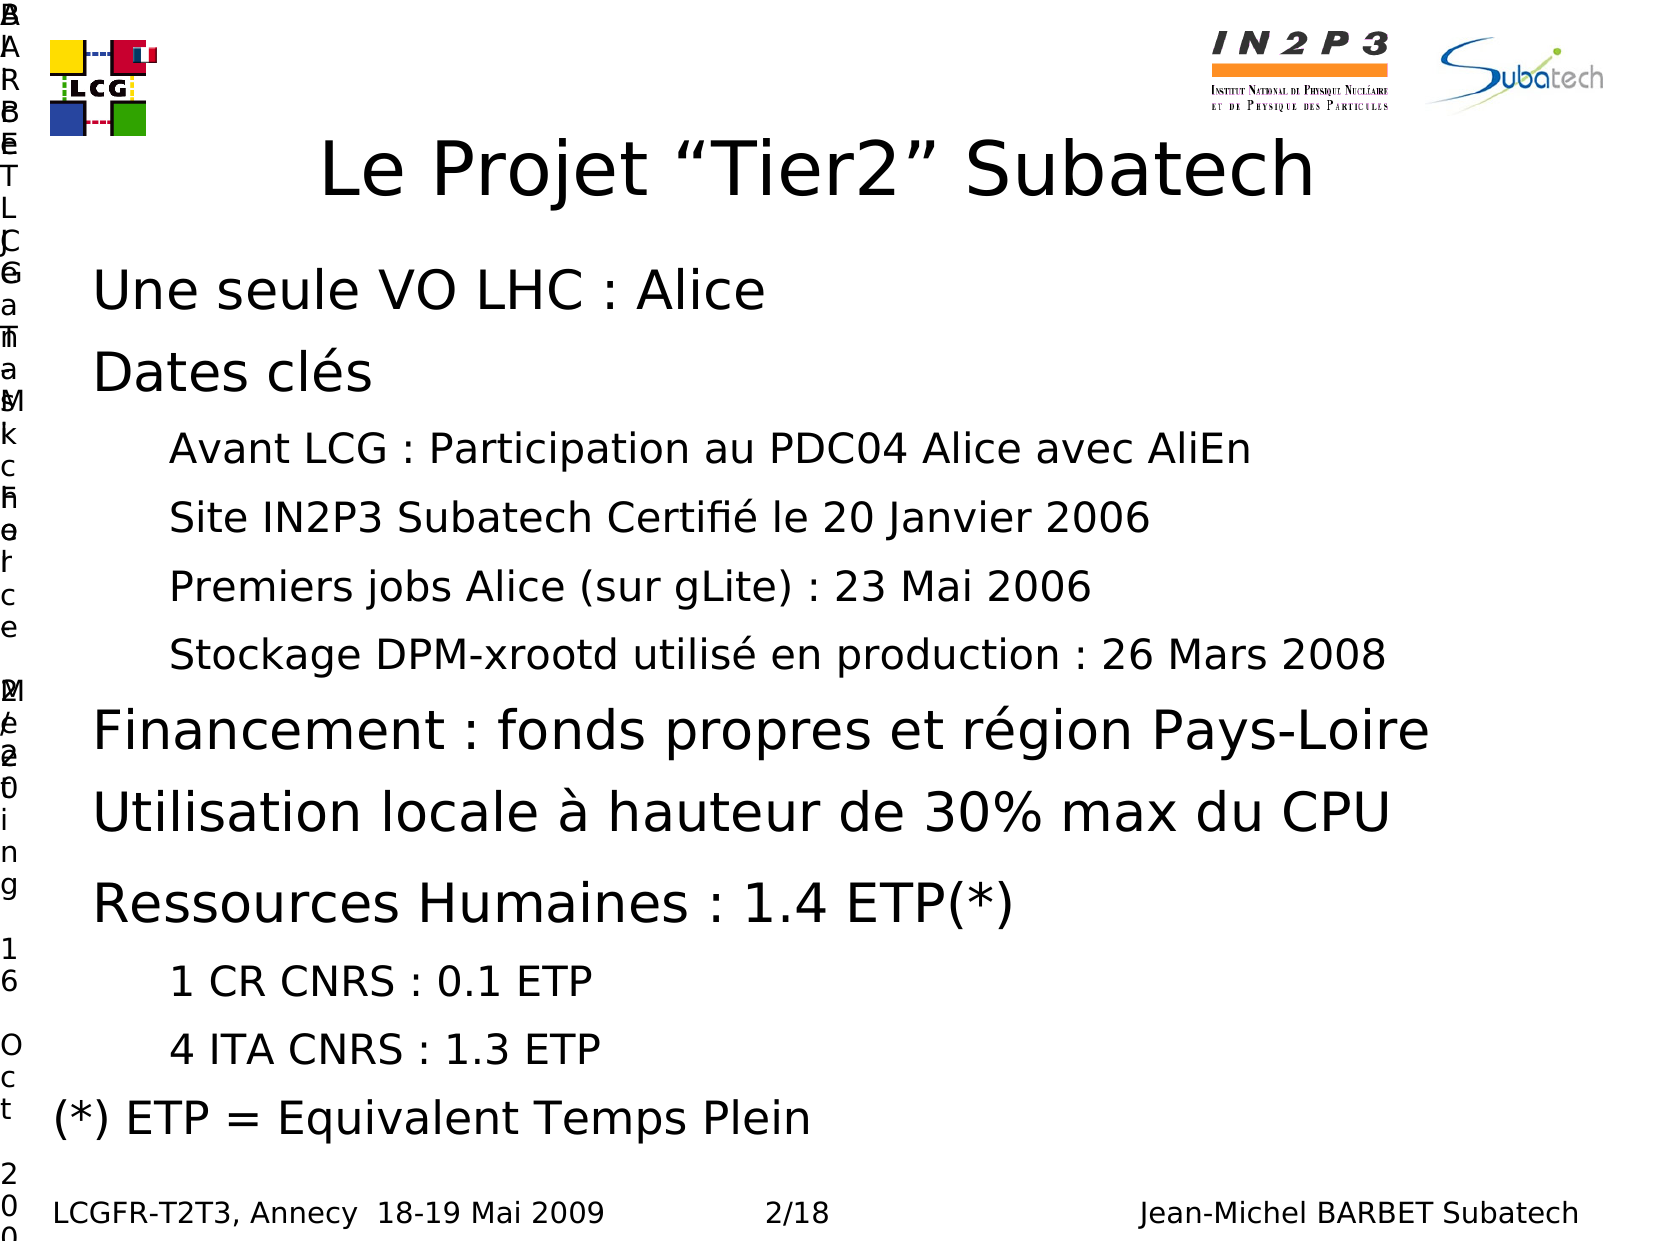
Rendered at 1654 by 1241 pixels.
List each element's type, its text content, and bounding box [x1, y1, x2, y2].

picture [1210, 21, 1388, 75]
picture [50, 40, 159, 136]
list Une seule VO LHC : Alice Dates clés Avant LCG : Participation au PDC04 Alice avec AliEn Site IN2P3 Subatech Certifié le 20 Janvier 2006 Premiers jobs Alice (sur gLite) : 23 Mai 2006 Stockage DPM-xrootd utilisé en production : 26 Mars 2008 Financement : fonds propres et région Pays-Loire Utilisation locale à hauteur de 30% max du CPU Ressources Humaines : 1.4 ETP(*)‏ 1 CR CNRS : 0.1 ETP 4 ITA CNRS : 1.3 ETP [74, 262, 1613, 1082]
picture [1425, 37, 1603, 116]
title Le Projet “Tier2” Subatech [112, 75, 1525, 262]
text_box (*) ETP = Equivalent Temps Plein [37, 1087, 814, 1156]
